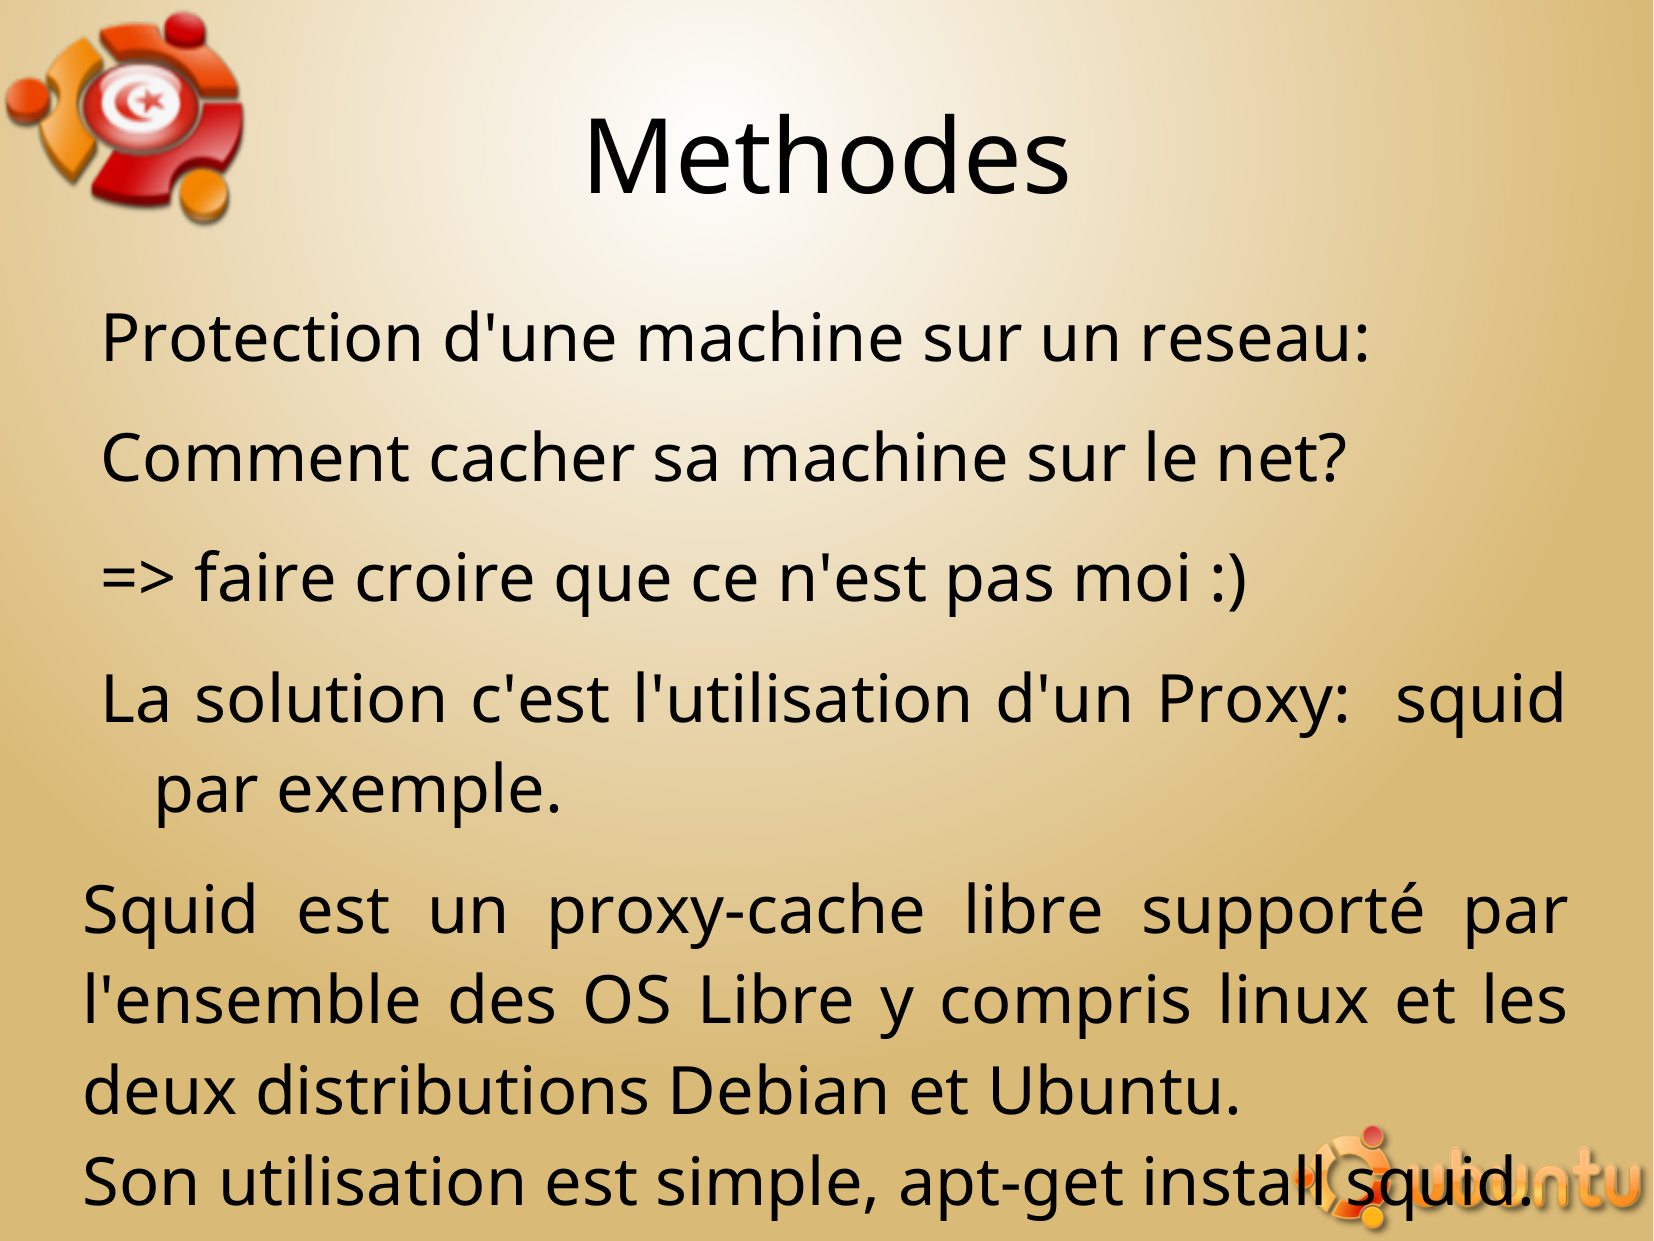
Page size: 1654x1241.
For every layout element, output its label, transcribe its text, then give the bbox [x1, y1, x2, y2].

list Protection d'une machine sur un reseau: Comment cacher sa machine sur le net? => faire croire que ce n'est pas moi :) La solution c'est l'utilisation d'un Proxy: squid par exemple. Squid est un proxy-cache libre supporté par l'ensemble des OS Libre y compris linux et les deux distributions Debian et Ubuntu. Son utilisation est simple, apt-get install squid. L'installation impose l'installation des packages suivants: logcheck-database resolvconf squid-cgi squidclient winbind (6,3 mo). [82, 290, 1571, 1107]
picture [0, 0, 1654, 1241]
title Methodes [82, 49, 1571, 257]
